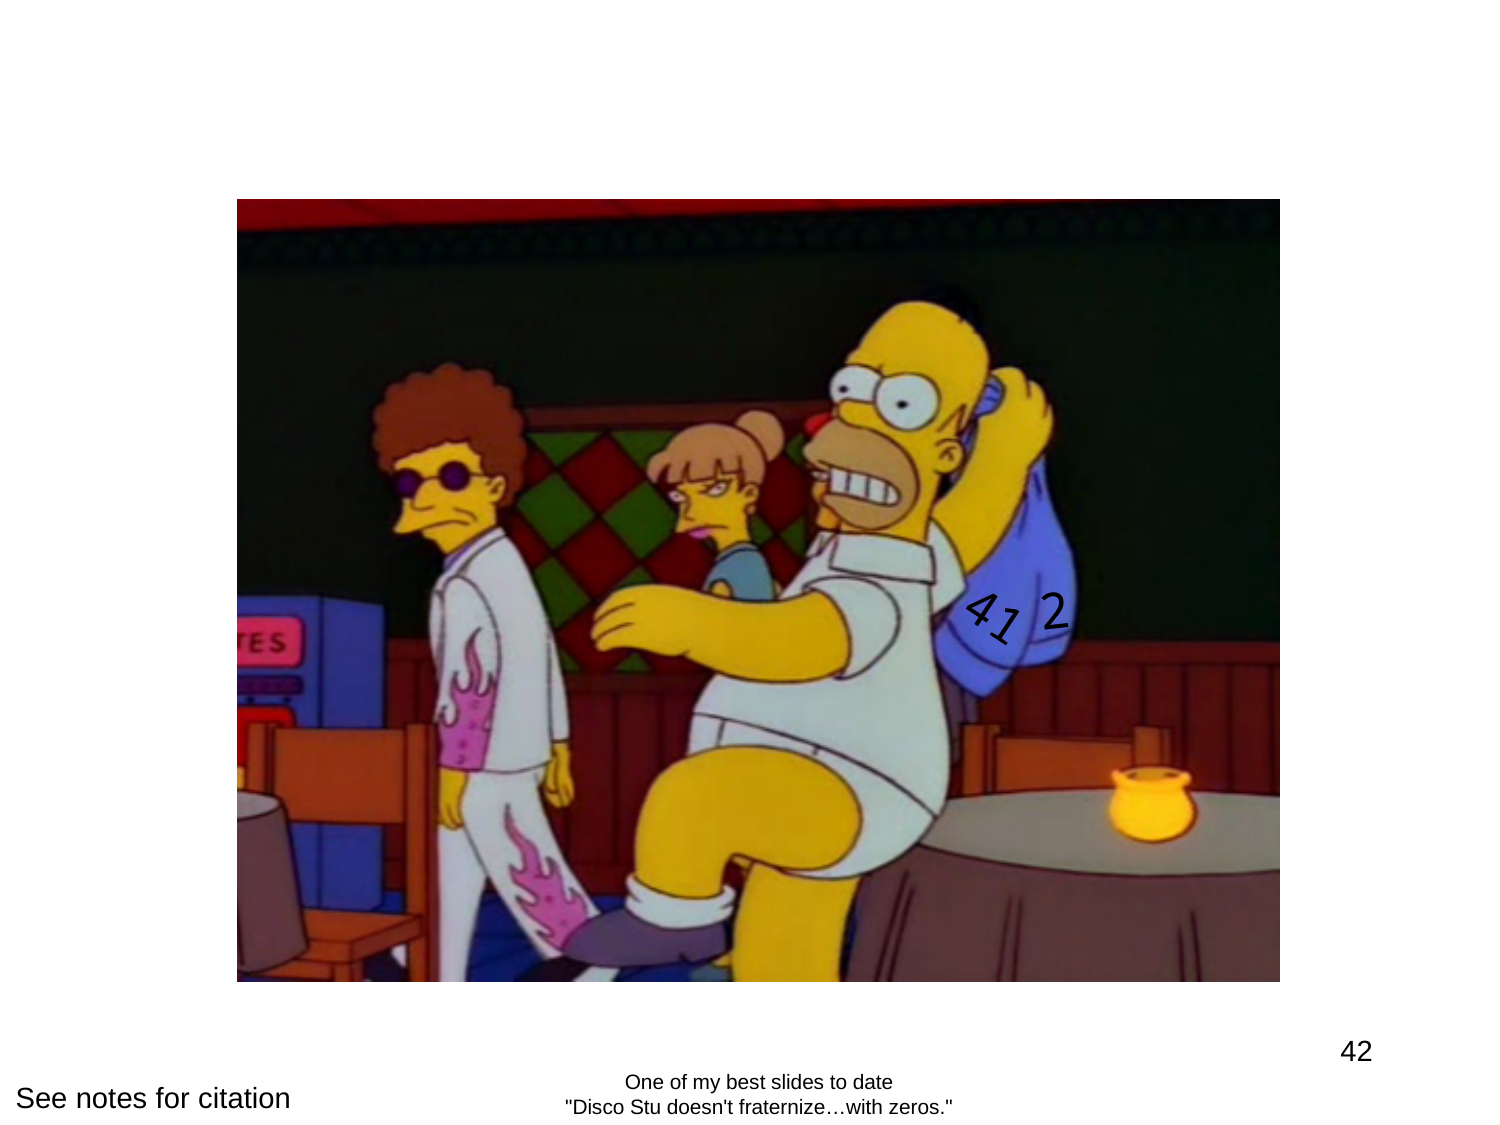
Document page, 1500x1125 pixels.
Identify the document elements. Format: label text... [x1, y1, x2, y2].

text_box One of my best slides to date "Disco Stu doesn't fraternize…with zeros." [550, 1060, 968, 1125]
text_box 41 [937, 558, 1028, 671]
text_box See notes for citation [0, 1072, 307, 1123]
text_box 2 [1020, 567, 1089, 650]
text_box <number> [1074, 1025, 1388, 1101]
picture [237, 199, 1280, 982]
